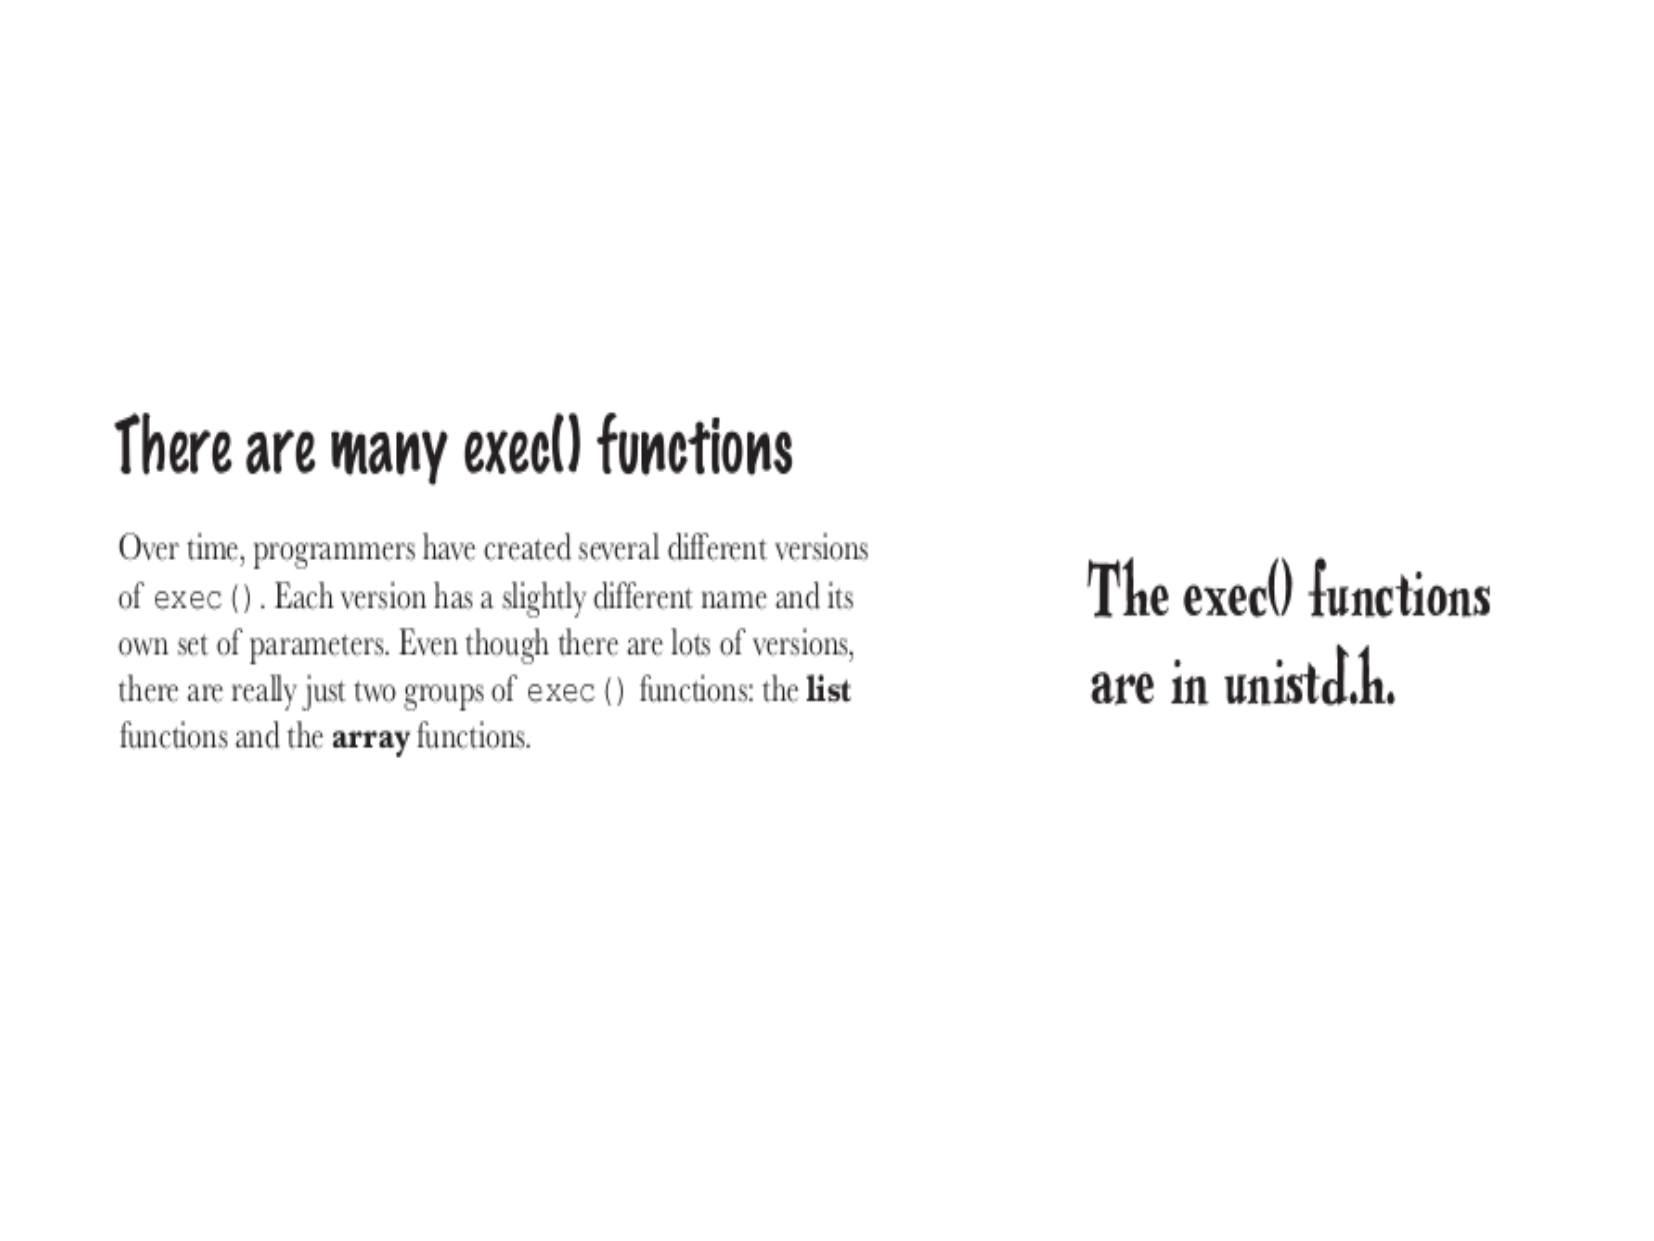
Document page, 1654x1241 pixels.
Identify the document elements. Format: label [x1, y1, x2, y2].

picture [59, 389, 1583, 780]
